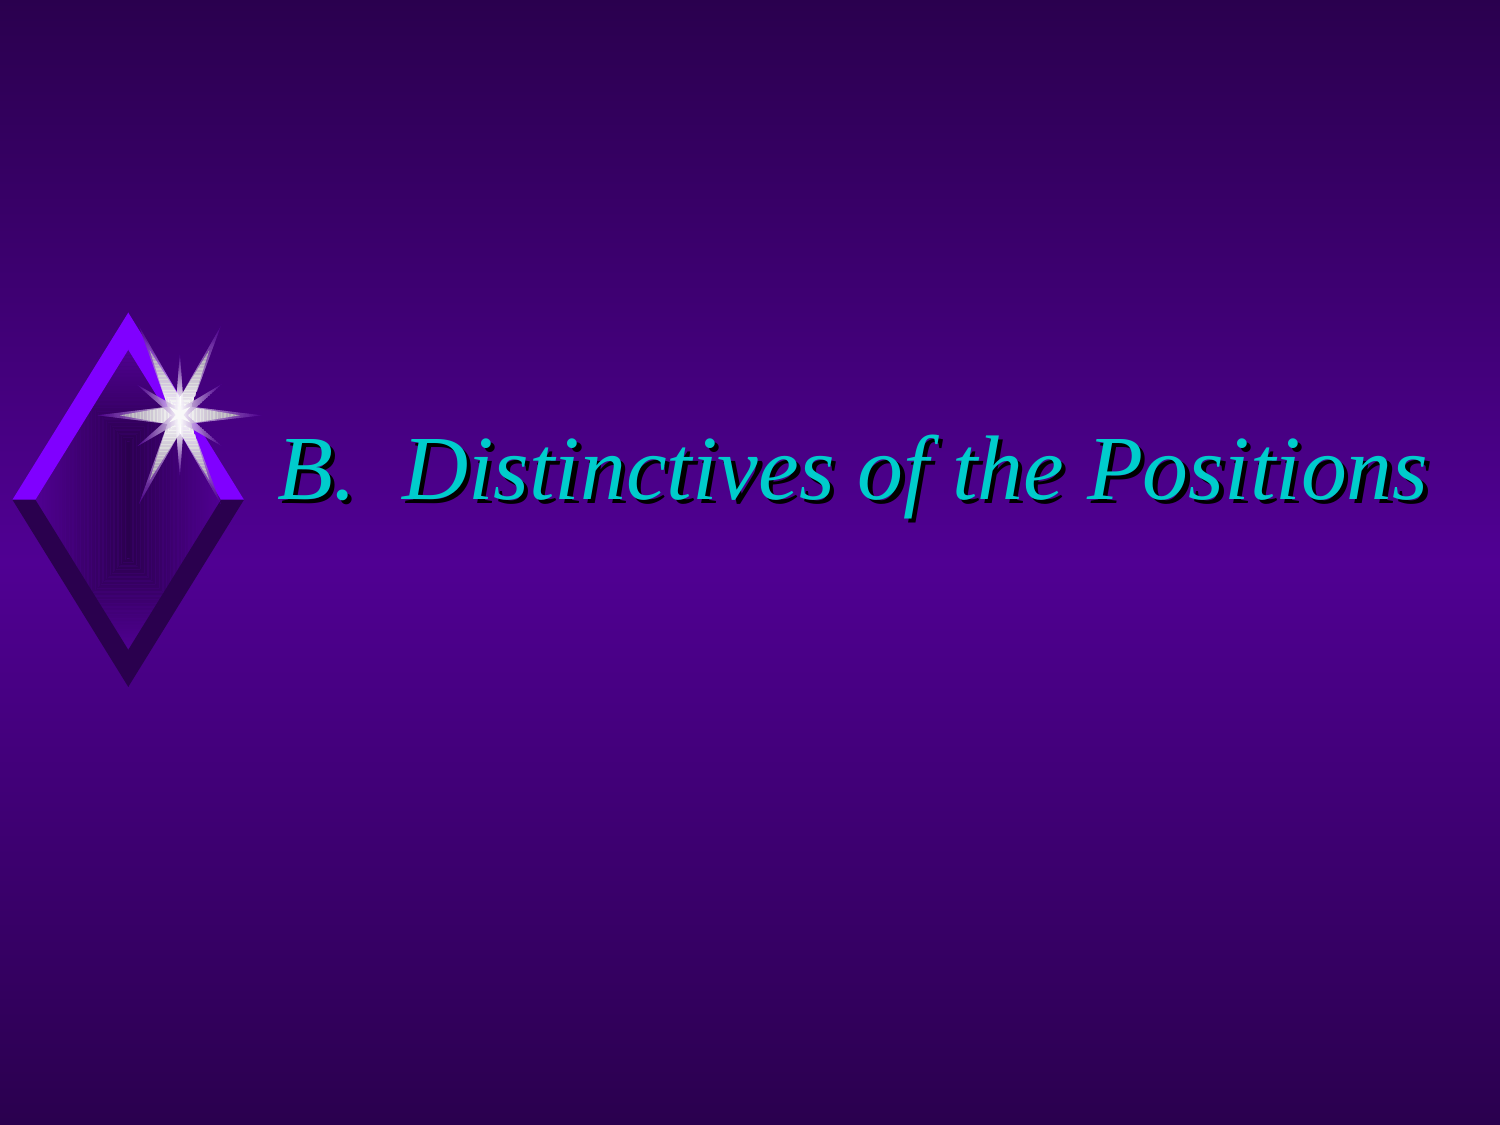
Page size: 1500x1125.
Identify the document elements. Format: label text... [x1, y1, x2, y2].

title B. Distinctives of the Positions [262, 374, 1500, 563]
